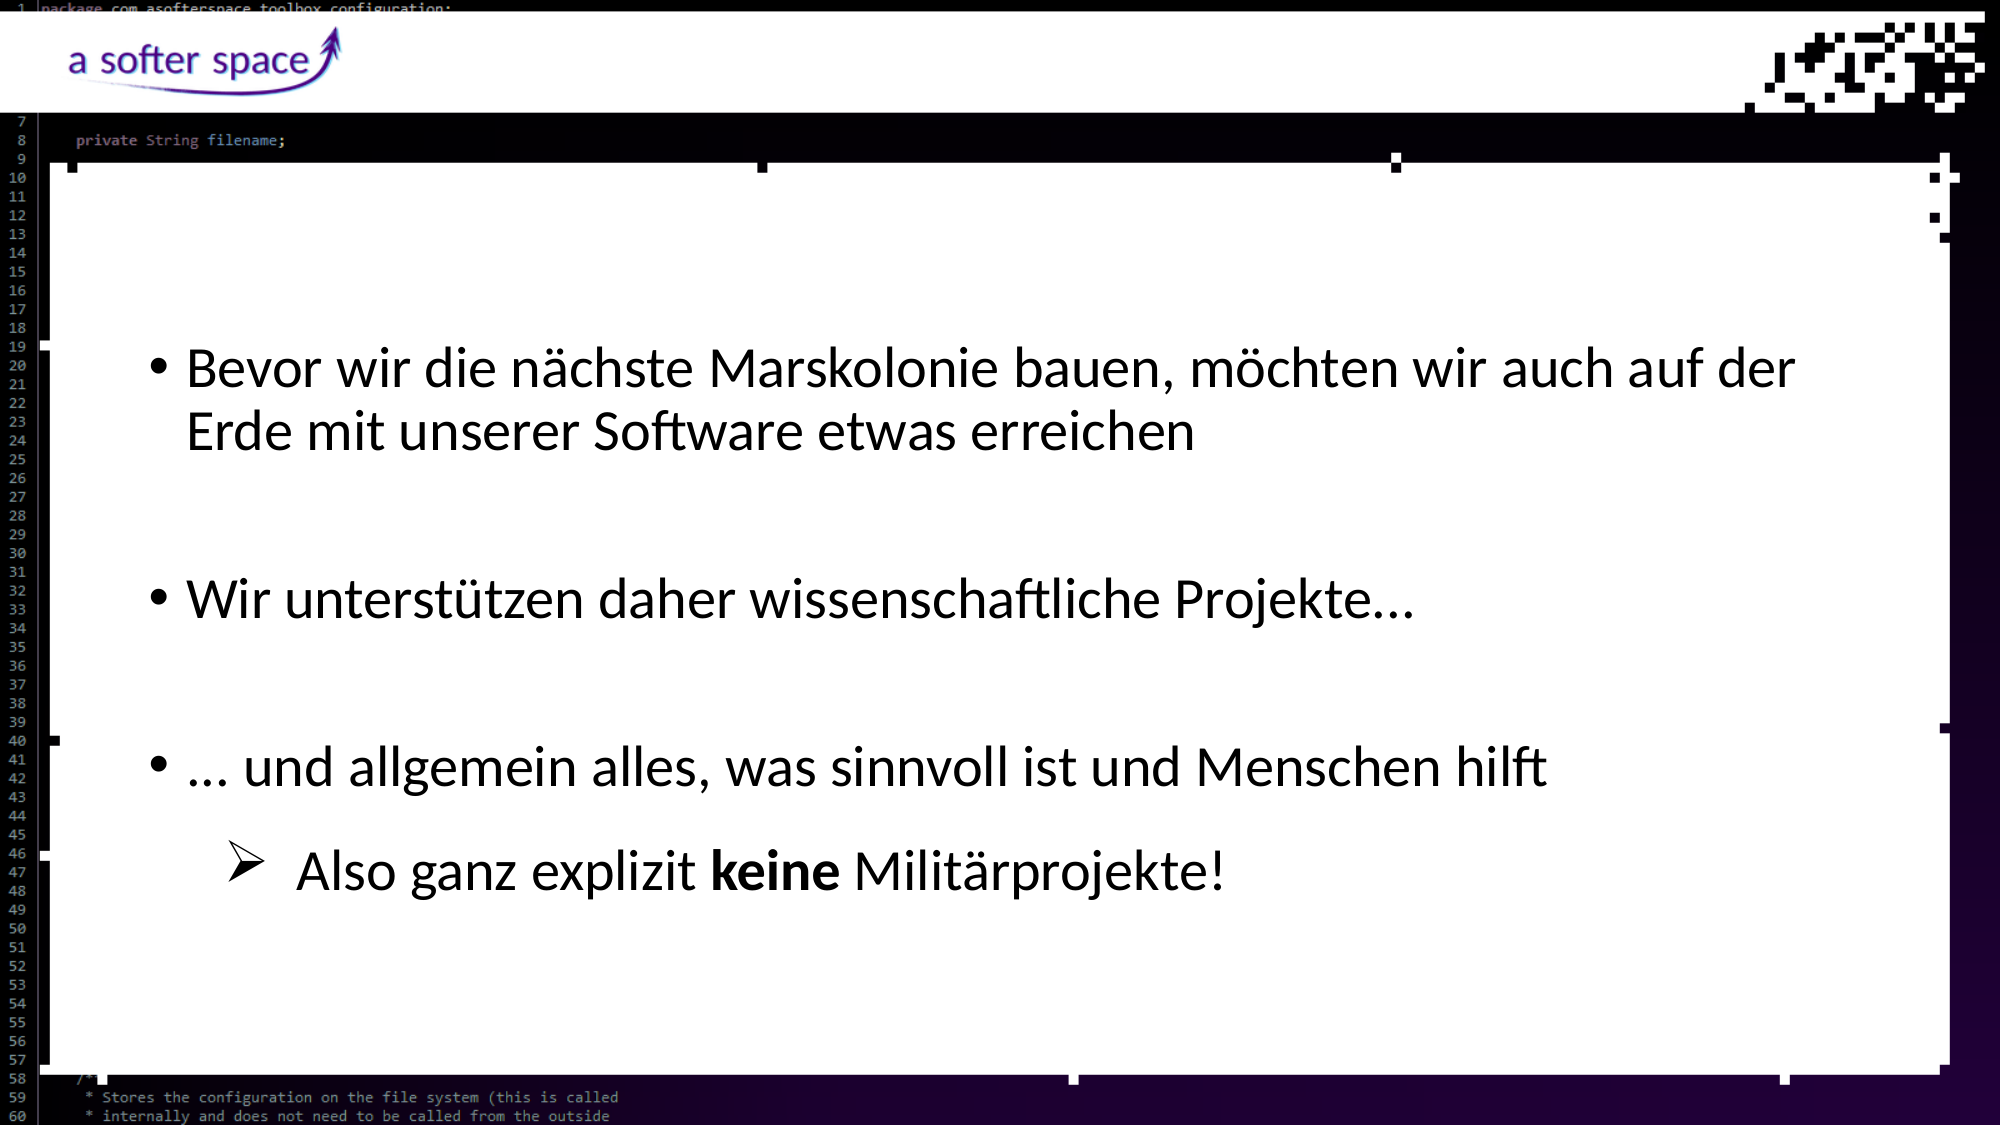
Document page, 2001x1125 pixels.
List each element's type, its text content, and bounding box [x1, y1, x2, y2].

picture [0, 0, 2000, 1125]
list Bevor wir die nächste Marskolonie bauen, möchten wir auch auf der Erde mit unserer Software etwas erreichen Wir unterstützen daher wissenschaftliche Projekte... ... und allgemein alles, was sinnvoll ist und Menschen hilft Also ganz explizit keine Militärprojekte! [133, 239, 1856, 1080]
